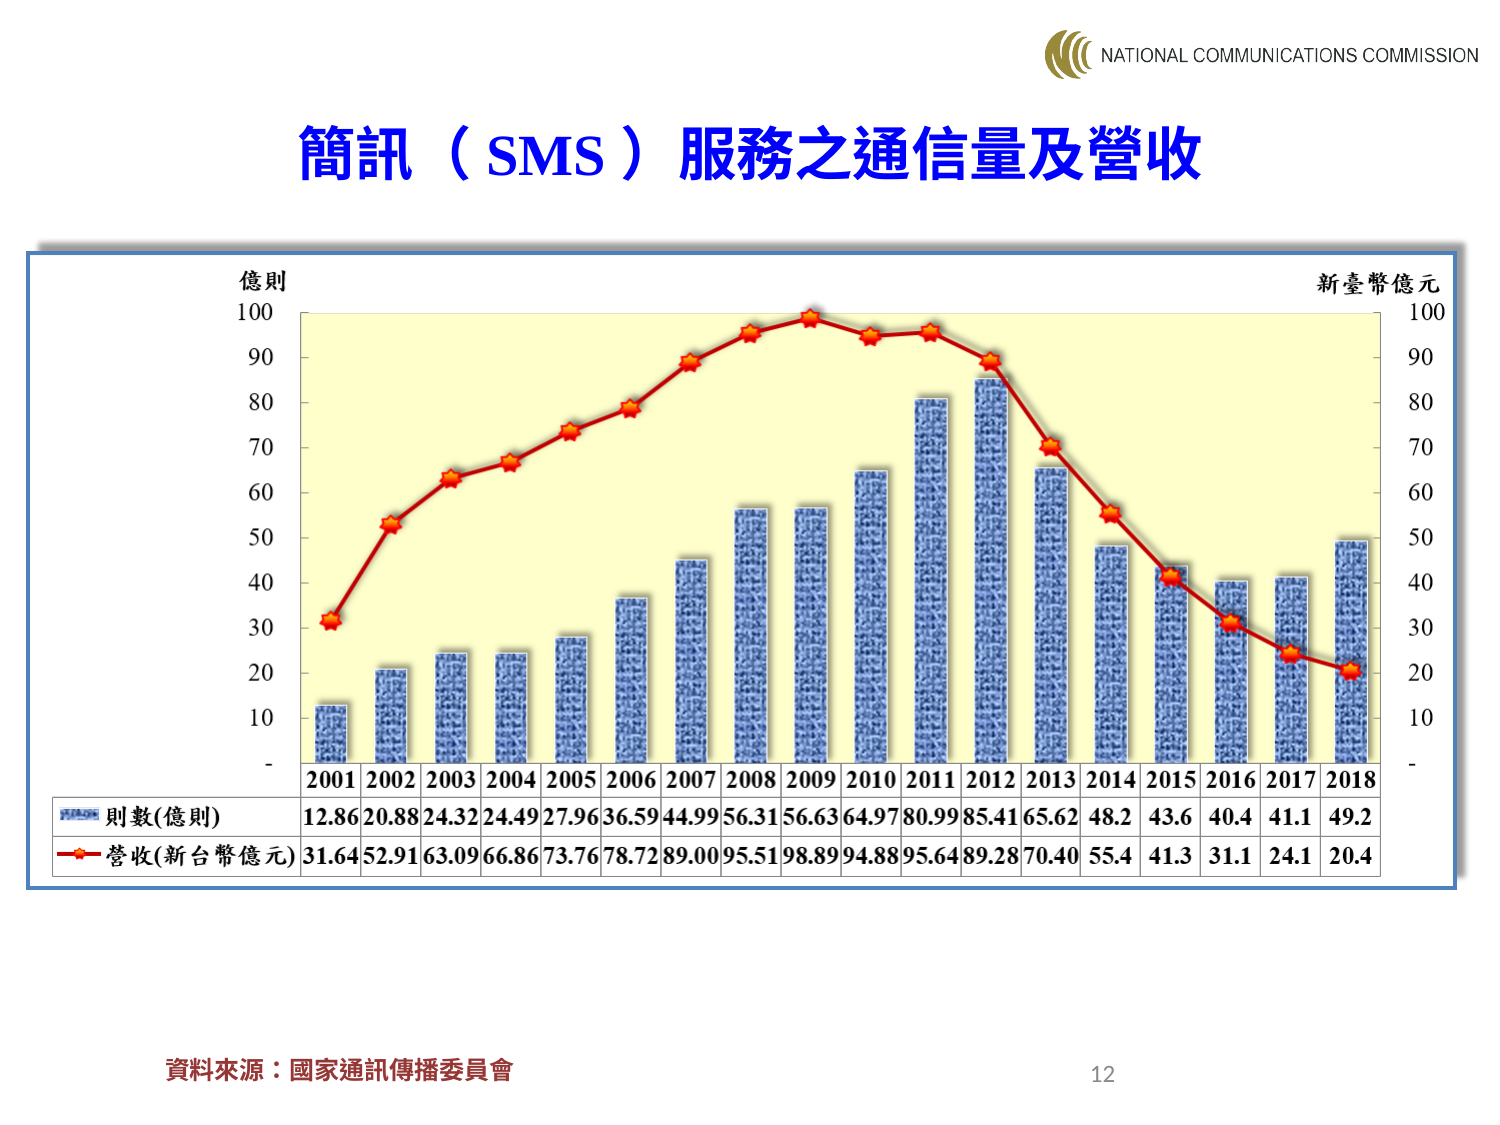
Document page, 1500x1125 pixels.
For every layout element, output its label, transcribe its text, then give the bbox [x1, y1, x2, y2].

picture [26, 234, 1474, 891]
picture [1045, 30, 1479, 79]
text_box 簡訊（SMS）服務之通信量及營收 [0, 90, 1500, 216]
text_box [1074, 1042, 1426, 1103]
text_box 資料來源：國家通訊傳播委員會 [0, 1046, 703, 1093]
